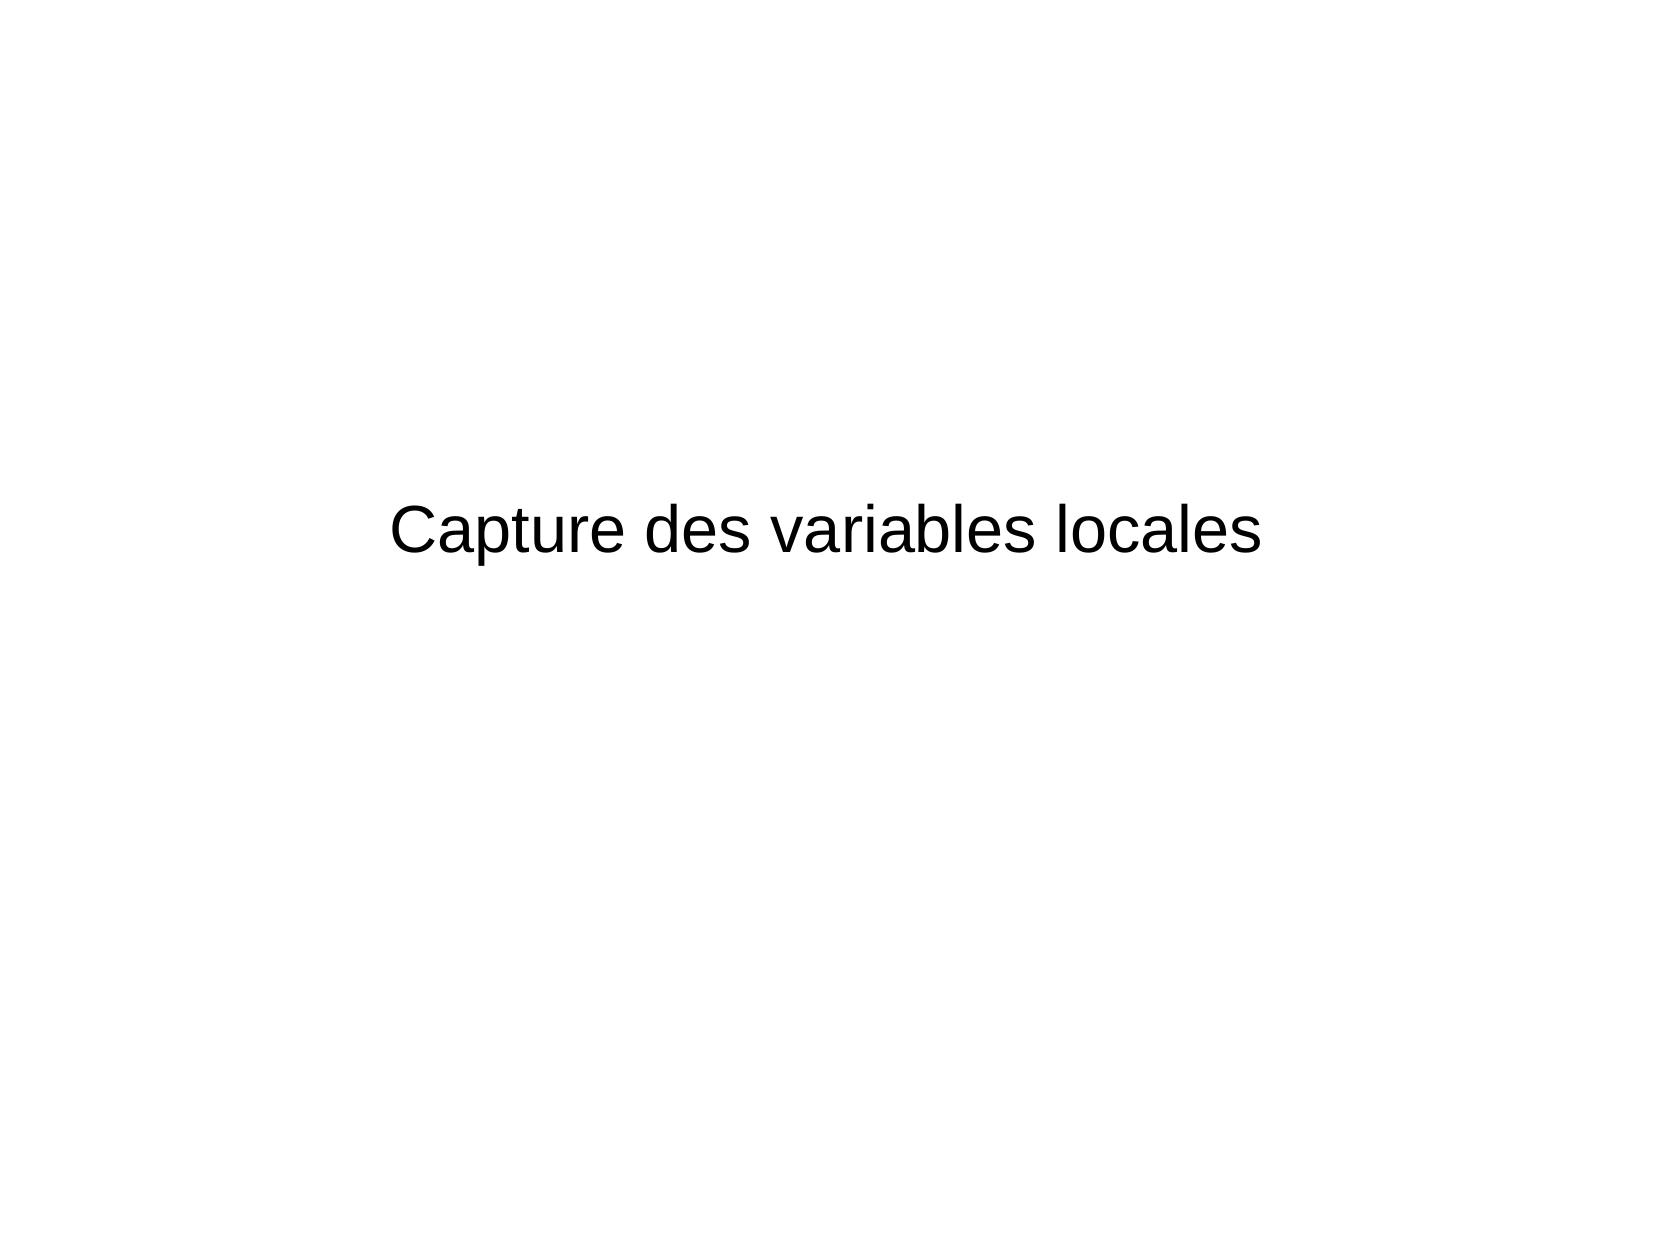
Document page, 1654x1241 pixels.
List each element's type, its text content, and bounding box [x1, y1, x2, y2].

subtitle Capture des variables locales [82, 49, 1571, 1010]
